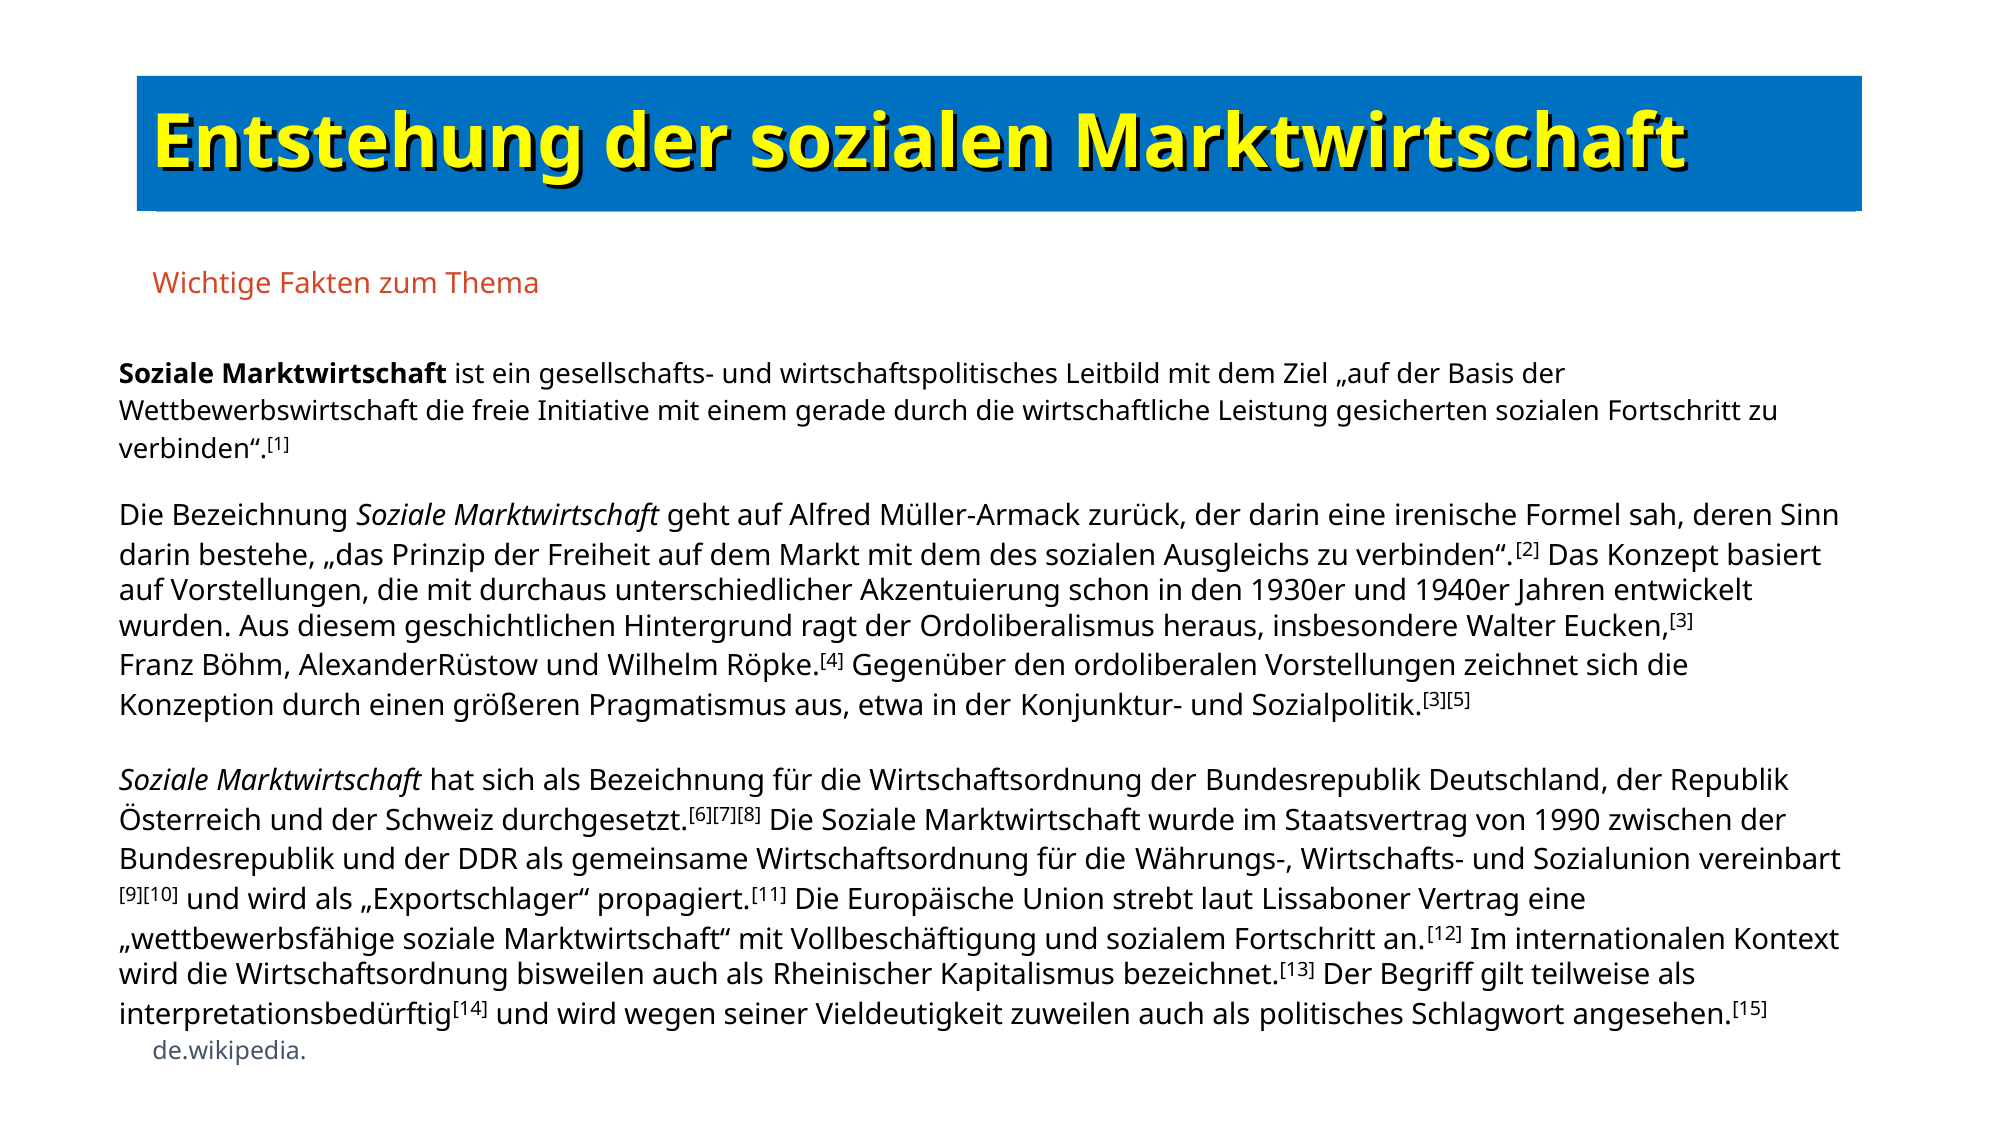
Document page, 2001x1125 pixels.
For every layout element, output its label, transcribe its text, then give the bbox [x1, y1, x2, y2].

text_box Wichtige Fakten zum Thema [137, 240, 1854, 307]
text_box Soziale Marktwirtschaft ist ein gesellschafts- und wirtschaftspolitisches Leitbild mit dem Ziel „auf der Basis der Wettbewerbswirtschaft die freie Initiative mit einem gerade durch die wirtschaftliche Leistung gesicherten sozialen Fortschritt zu verbinden“.[1] Die Bezeichnung Soziale Marktwirtschaft geht auf Alfred Müller-Armack zurück, der darin eine irenische Formel sah, deren Sinn darin bestehe, „das Prinzip der Freiheit auf dem Markt mit dem des sozialen Ausgleichs zu verbinden“.[2] Das Konzept basiert auf Vorstellungen, die mit durchaus unterschiedlicher Akzentuierung schon in den 1930er und 1940er Jahren entwickelt wurden. Aus diesem geschichtlichen Hintergrund ragt der Ordoliberalismus heraus, insbesondere Walter Eucken,[3] Franz Böhm, Alexander Rüstow und Wilhelm Röpke.[4] Gegenüber den ordoliberalen Vorstellungen zeichnet sich die Konzeption durch einen größeren Pragmatismus aus, etwa in der Konjunktur- und Sozialpolitik.[3][5] Soziale Marktwirtschaft hat sich als Bezeichnung für die Wirtschaftsordnung der Bundesrepublik Deutschland, der Republik Österreich und der Schweiz durchgesetzt.[6][7][8] Die Soziale Marktwirtschaft wurde im Staatsvertrag von 1990 zwischen der Bundesrepublik und der DDR als gemeinsame Wirtschaftsordnung für die Währungs-, Wirtschafts- und Sozialunion vereinbart[9][10] und wird als „Exportschlager“ propagiert.[11] Die Europäische Union strebt laut Lissaboner Vertrag eine „wettbewerbsfähige soziale Marktwirtschaft“ mit Vollbeschäftigung und sozialem Fortschritt an.[12] Im internationalen Kontext wird die Wirtschaftsordnung bisweilen auch als Rheinischer Kapitalismus bezeichnet.[13] Der Begriff gilt teilweise als interpretationsbedürftig[14] und wird wegen seiner Vieldeutigkeit zuweilen auch als politisches Schlagwort angesehen.[15] [103, 348, 1862, 1050]
title Entstehung der sozialen Marktwirtschaft [136, 75, 1862, 211]
text_box de.wikipedia. [137, 1021, 1086, 1082]
